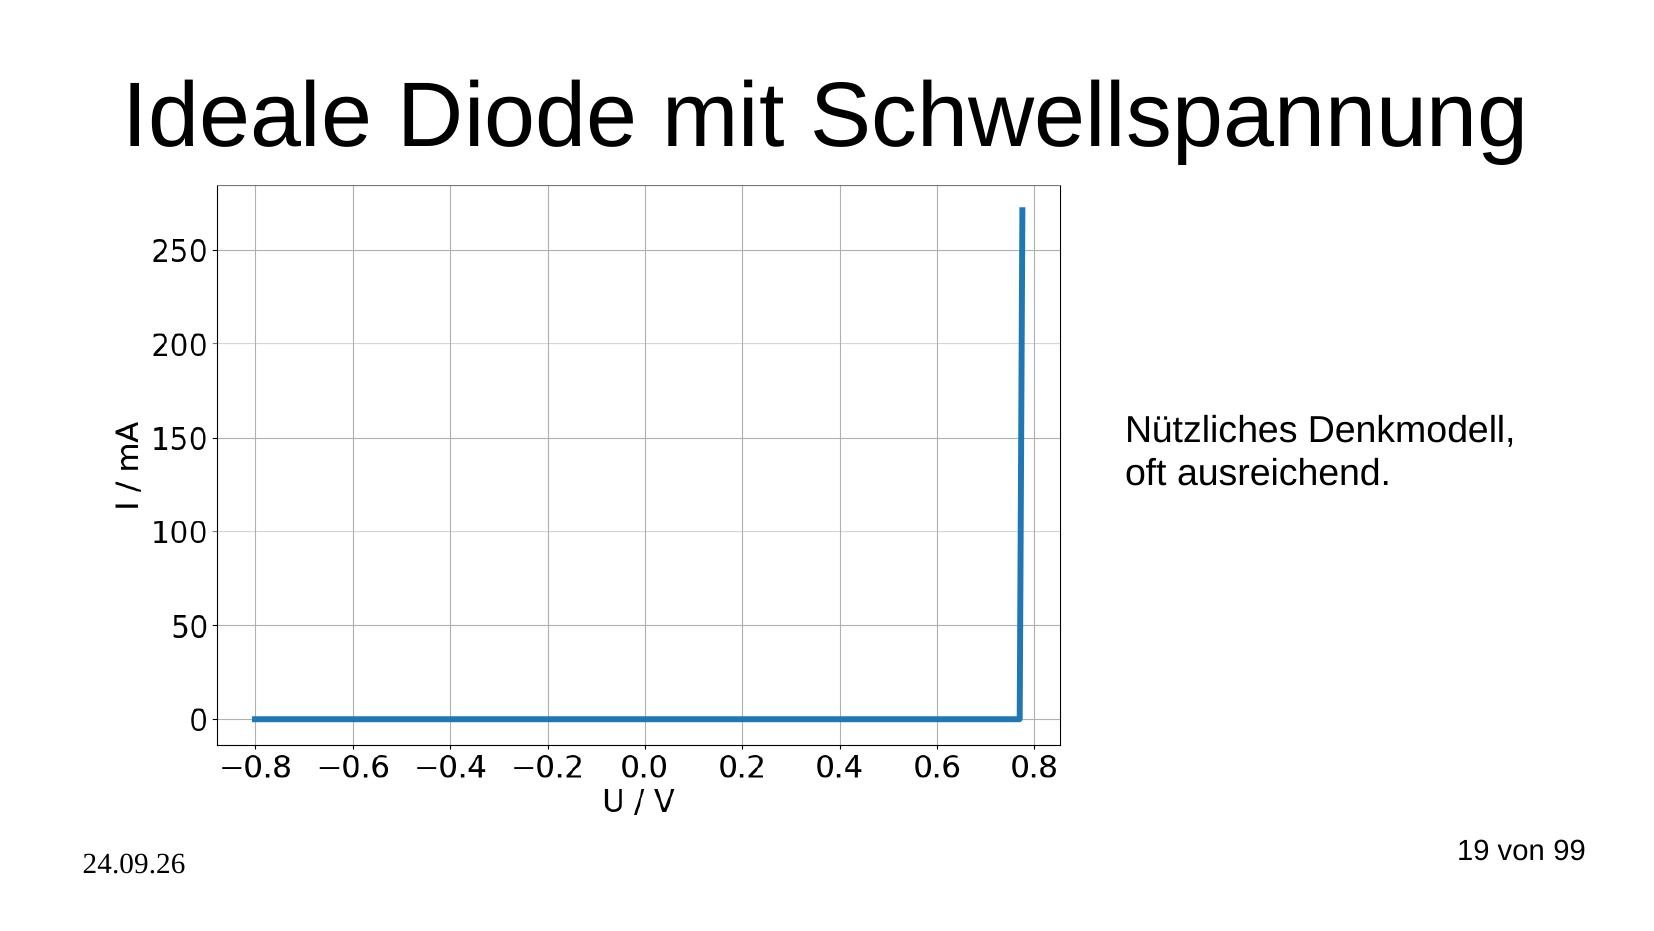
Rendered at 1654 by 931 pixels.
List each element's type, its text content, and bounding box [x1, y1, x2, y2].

picture [106, 176, 1069, 827]
text_box Nützliches Denkmodell, oft ausreichend. [1110, 401, 1532, 501]
title Ideale Diode mit Schwellspannung [82, 37, 1571, 193]
